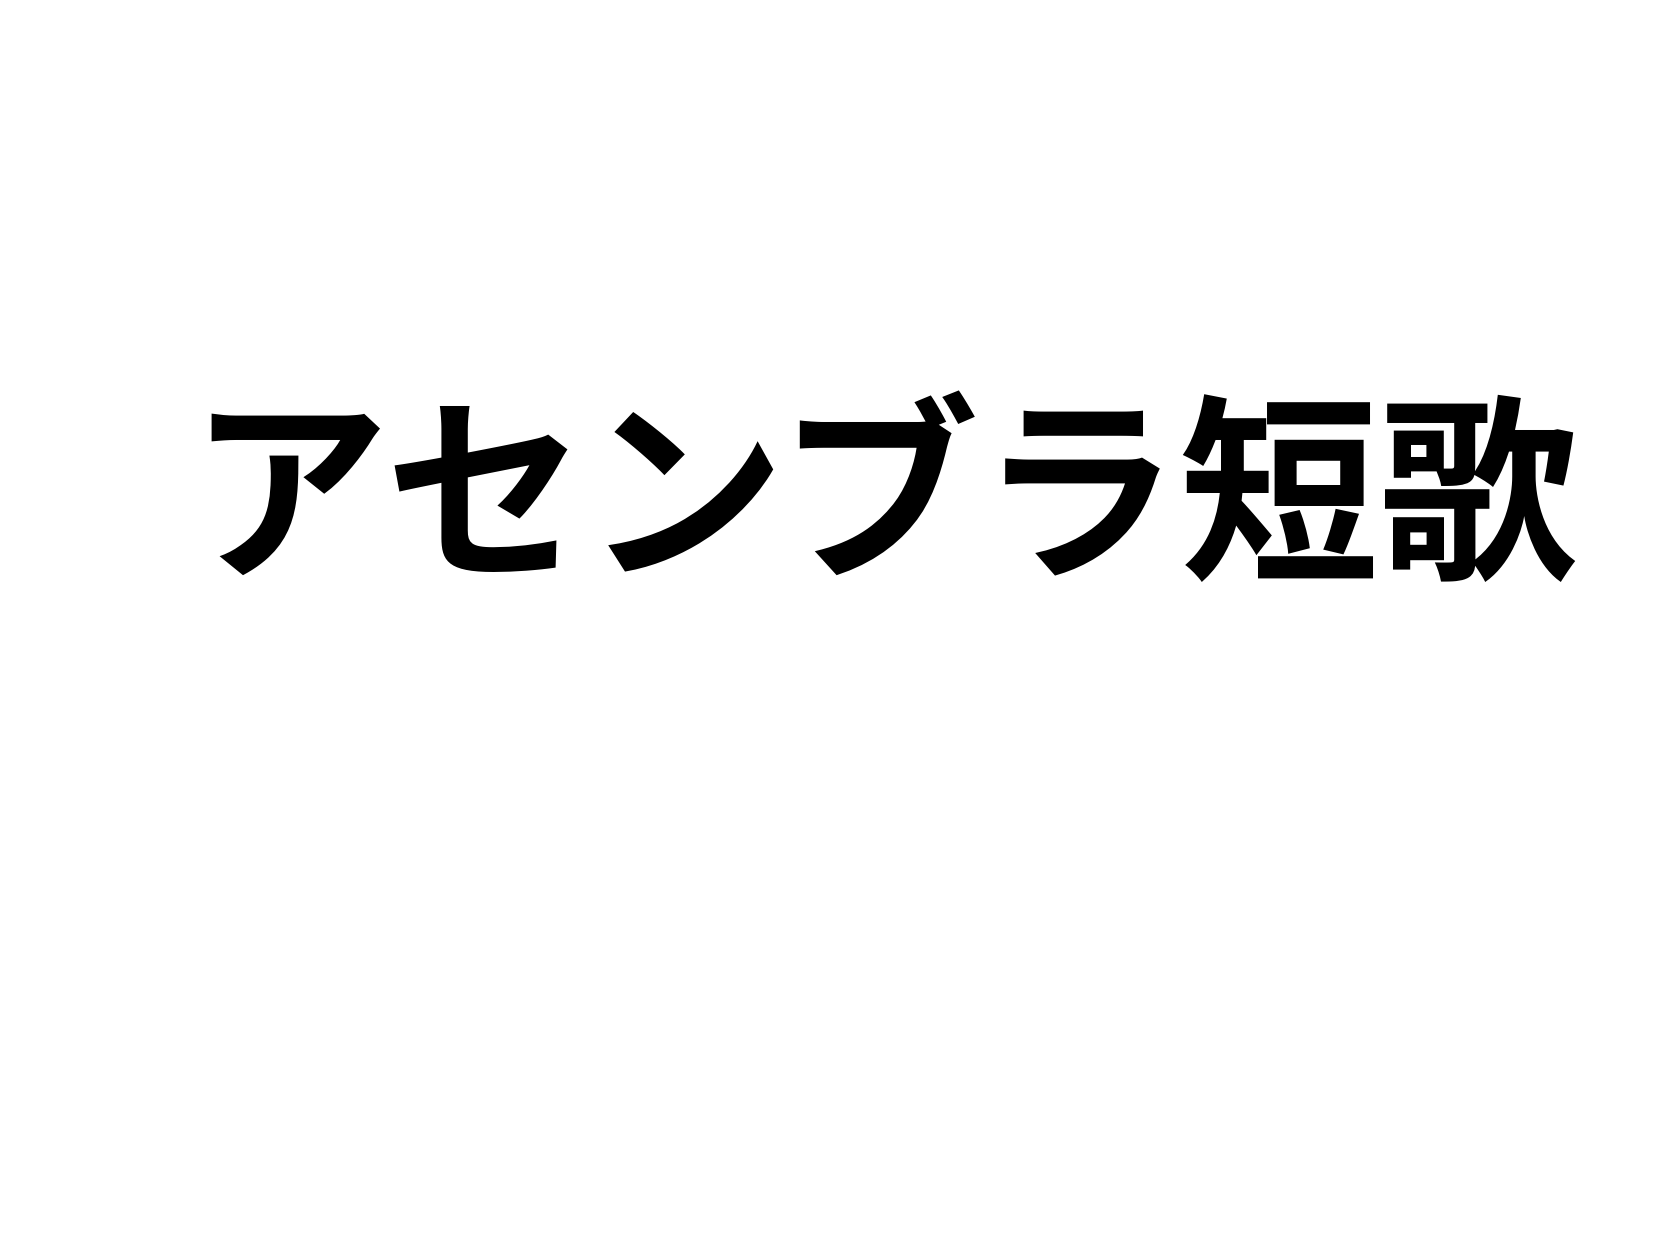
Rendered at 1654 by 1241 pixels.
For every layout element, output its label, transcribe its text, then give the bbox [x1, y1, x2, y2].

text_box アセンブラ短歌 [174, 324, 1506, 555]
